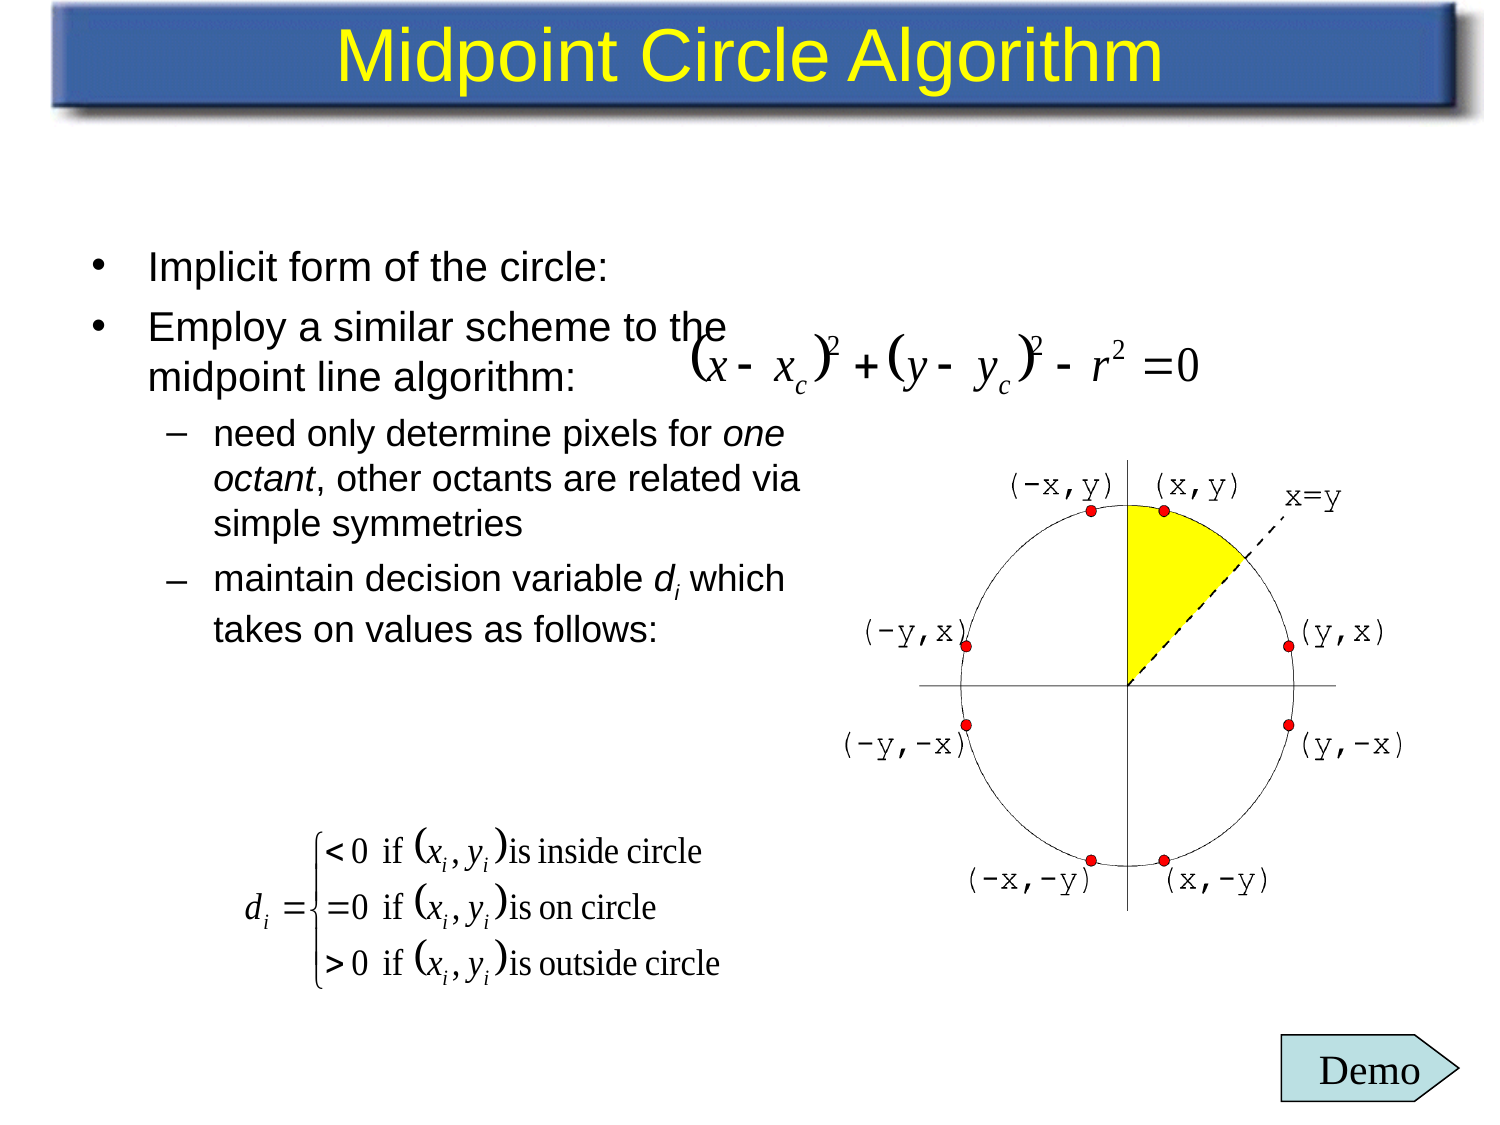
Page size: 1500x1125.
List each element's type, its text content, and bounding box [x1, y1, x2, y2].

list Implicit form of the circle: Employ a similar scheme to the midpoint line algorithm: need only determine pixels for one octant, other octants are related via simple symmetries maintain decision variable di which takes on values as follows: [76, 231, 818, 975]
chart [239, 823, 743, 998]
picture [50, 0, 1484, 127]
text_box Demo [1281, 1034, 1459, 1102]
picture [836, 460, 1401, 911]
chart [683, 323, 1209, 407]
title Midpoint Circle Algorithm [75, 0, 1426, 105]
